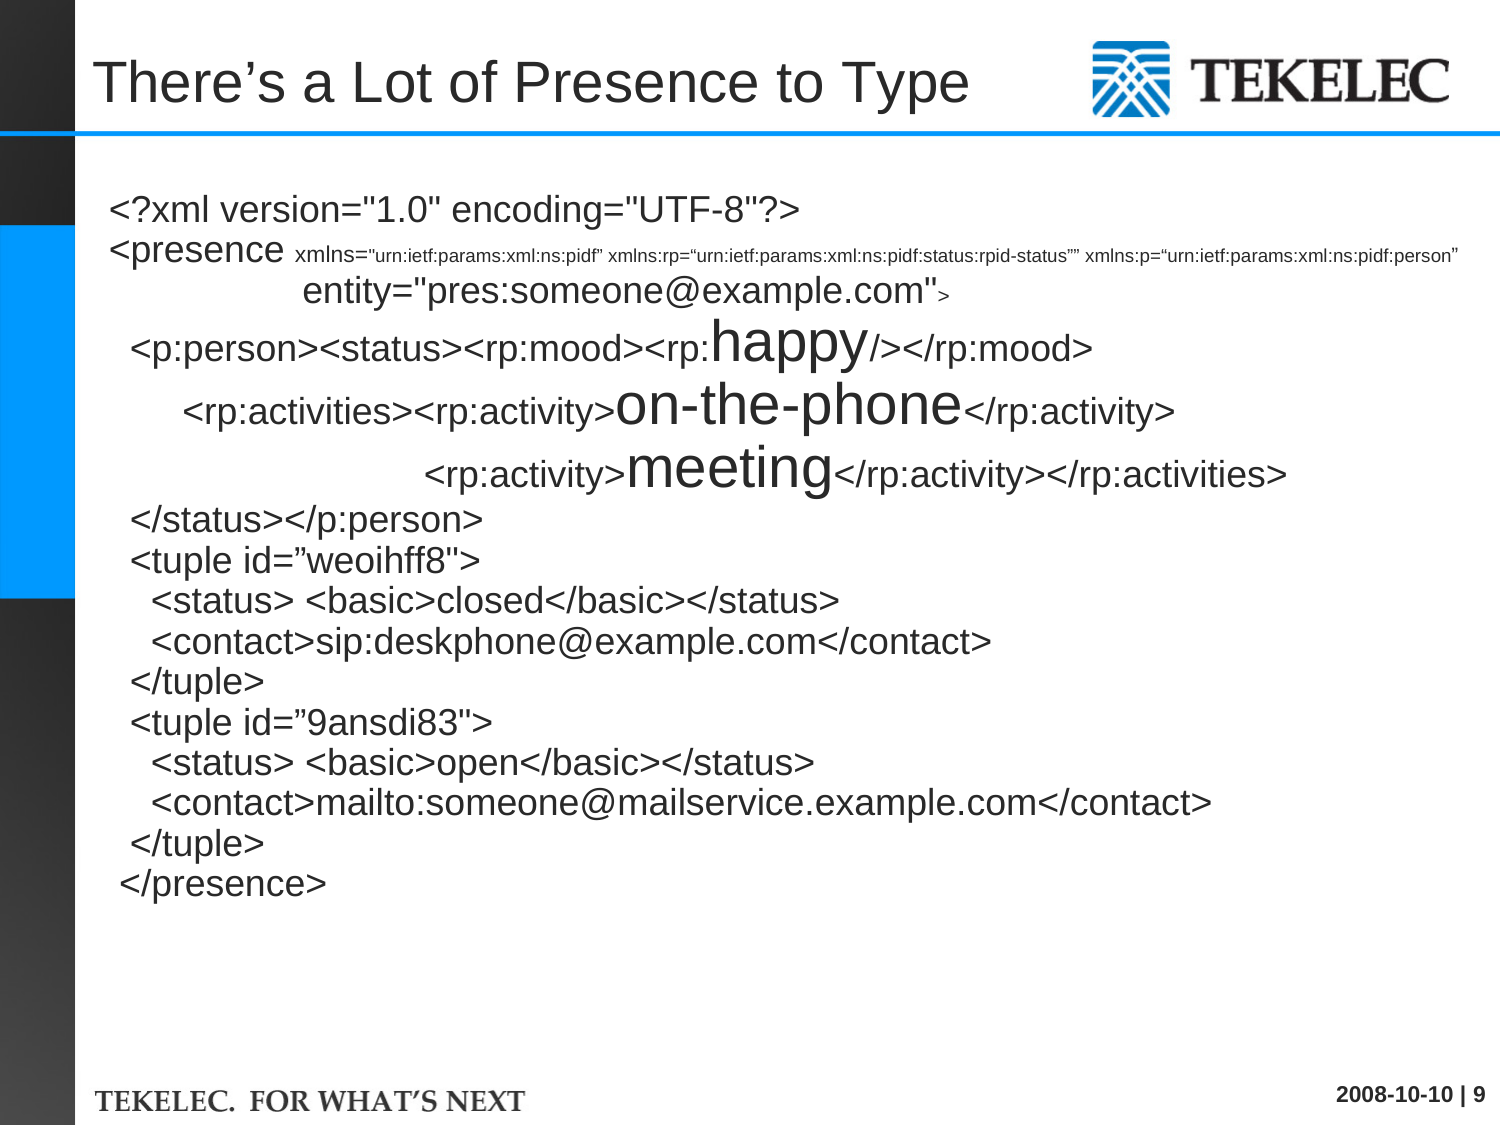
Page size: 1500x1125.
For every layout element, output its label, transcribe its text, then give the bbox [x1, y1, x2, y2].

picture [0, 0, 1500, 1125]
text_box <?xml version="1.0" encoding="UTF-8"?> <presence xmlns="urn:ietf:params:xml:ns:pidf” xmlns:rp=“urn:ietf:params:xml:ns:pidf:status:rpid-status”” xmlns:p=“urn:ietf:params:xml:ns:pidf:person” entity="pres:someone@example.com"> <p:person><status><rp:mood><rp:happy/></rp:mood> <rp:activities><rp:activity>on-the-phone</rp:activity> <rp:activity>meeting</rp:activity></rp:activities> </status></p:person> <tuple id=”weoihff8"> <status> <basic>closed</basic></status> <contact>sip:deskphone@example.com</contact> </tuple> <tuple id=”9ansdi83"> <status> <basic>open</basic></status> <contact>mailto:someone@mailservice.example.com</contact> </tuple> </presence> [62, 137, 1500, 913]
title There’s a Lot of Presence to Type [92, 15, 1060, 115]
